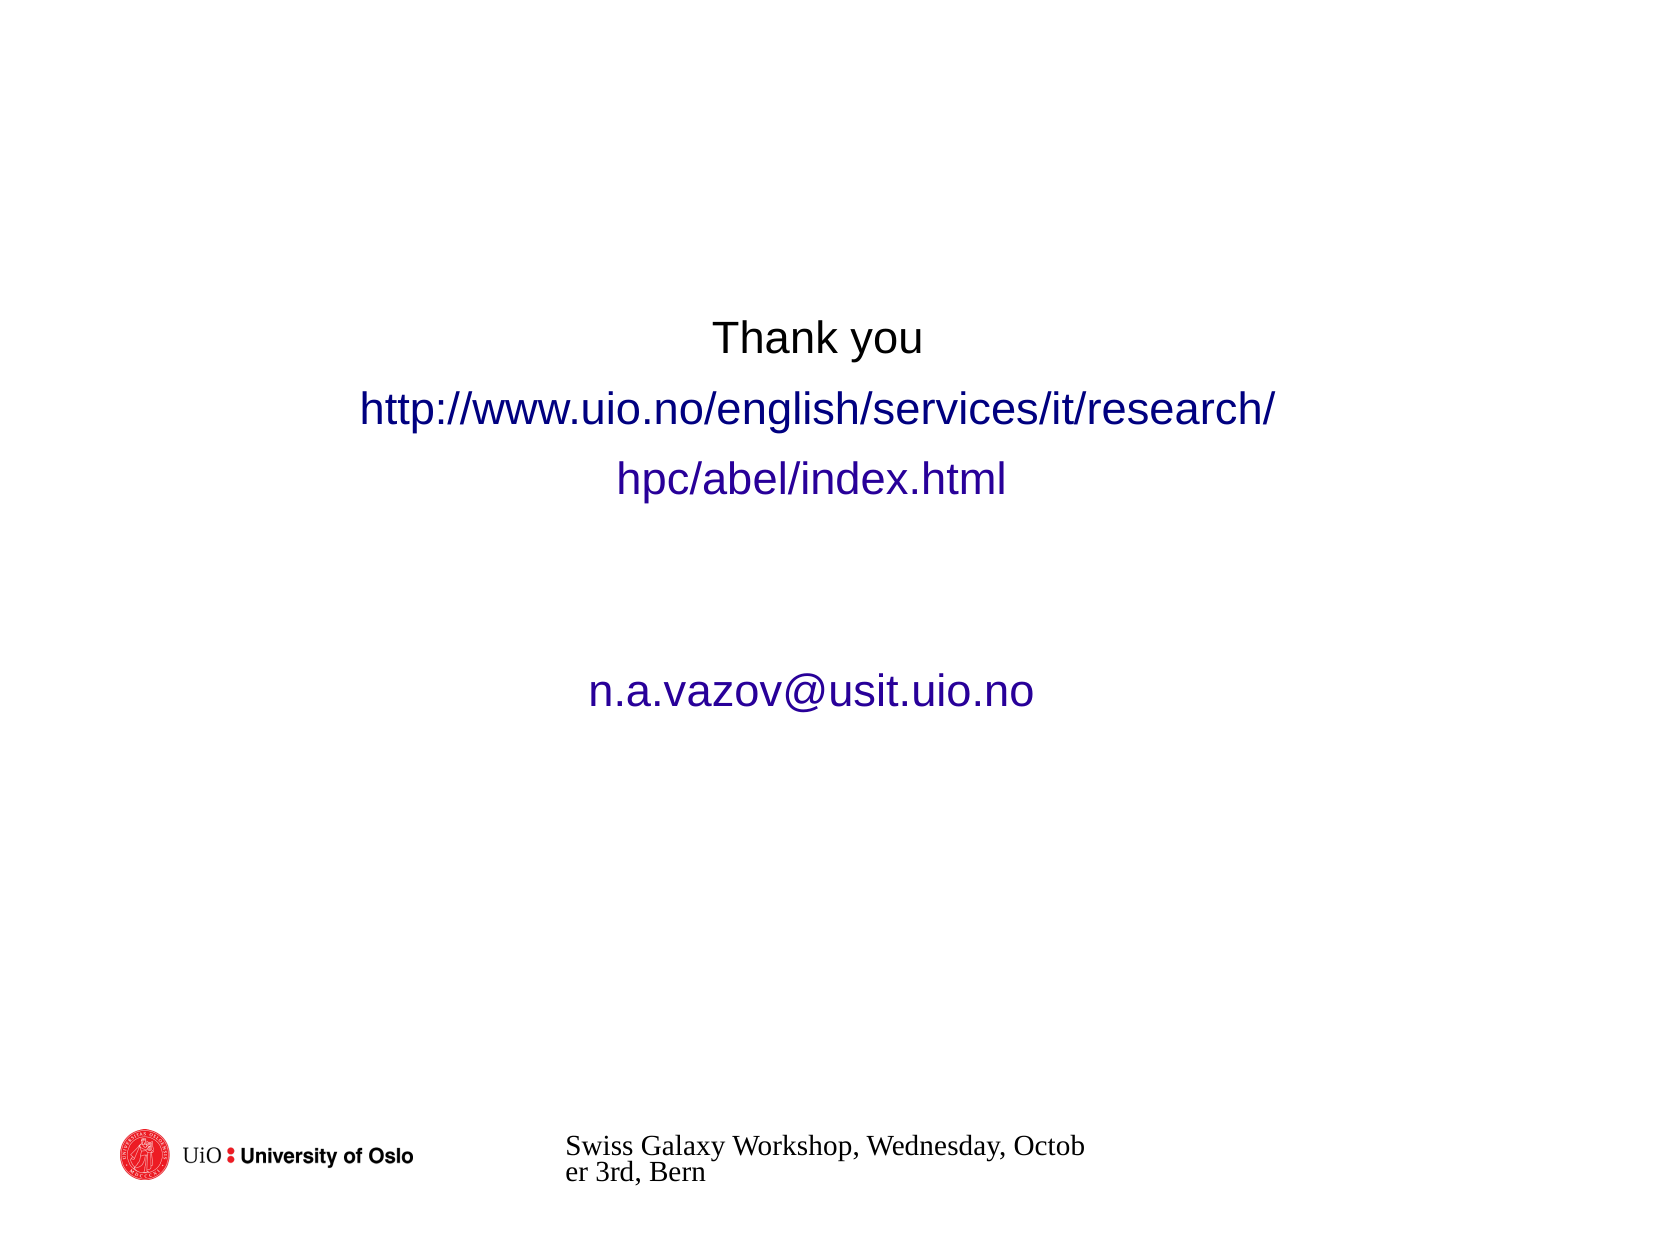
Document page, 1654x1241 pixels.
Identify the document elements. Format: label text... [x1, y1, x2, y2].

picture [120, 1129, 413, 1180]
list Thank you http://www.uio.no/english/services/it/research/ hpc/abel/index.html n.a.vazov@usit.uio.no [84, 171, 1540, 721]
